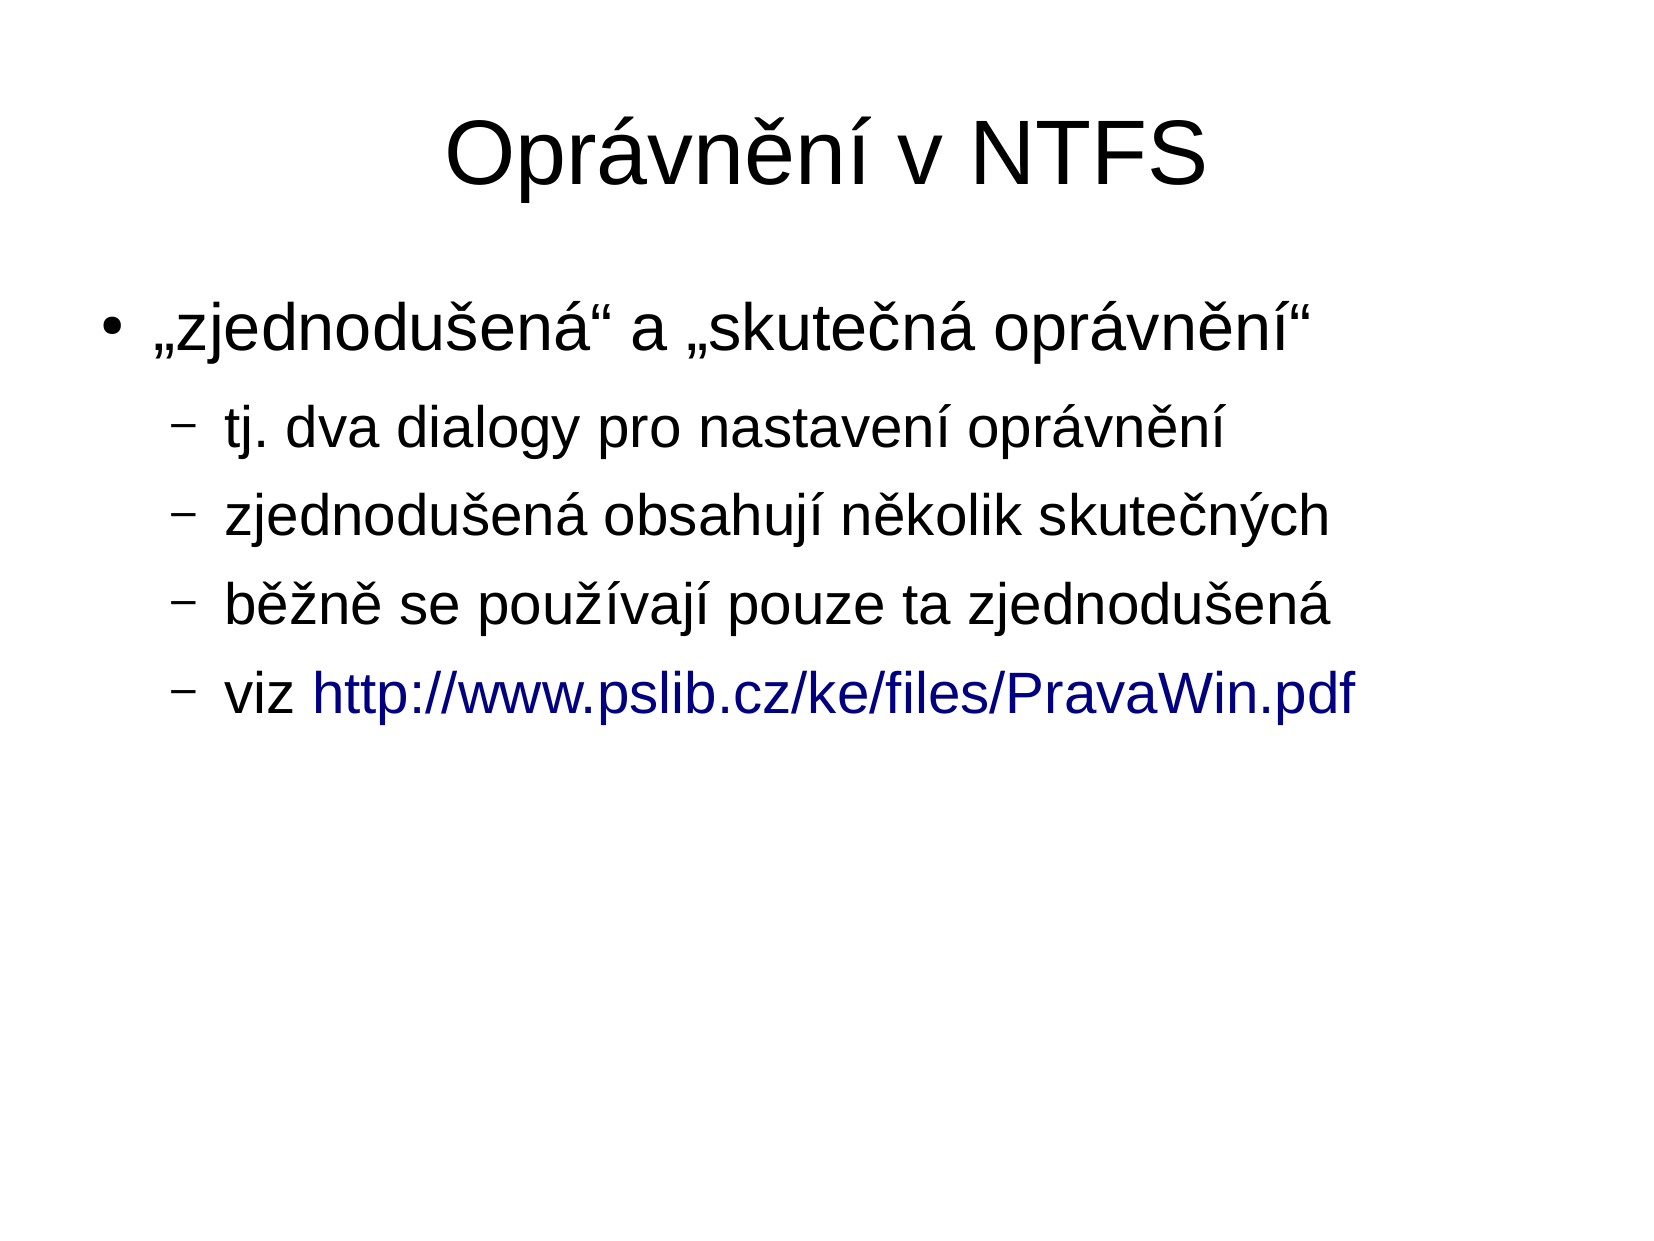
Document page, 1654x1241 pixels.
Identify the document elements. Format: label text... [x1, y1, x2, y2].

list „zjednodušená“ a „skutečná oprávnění“ tj. dva dialogy pro nastavení oprávnění zjednodušená obsahují několik skutečných běžně se používají pouze ta zjednodušená viz http://www.pslib.cz/ke/files/PravaWin.pdf [82, 290, 1571, 1010]
title Oprávnění v NTFS [82, 49, 1571, 257]
